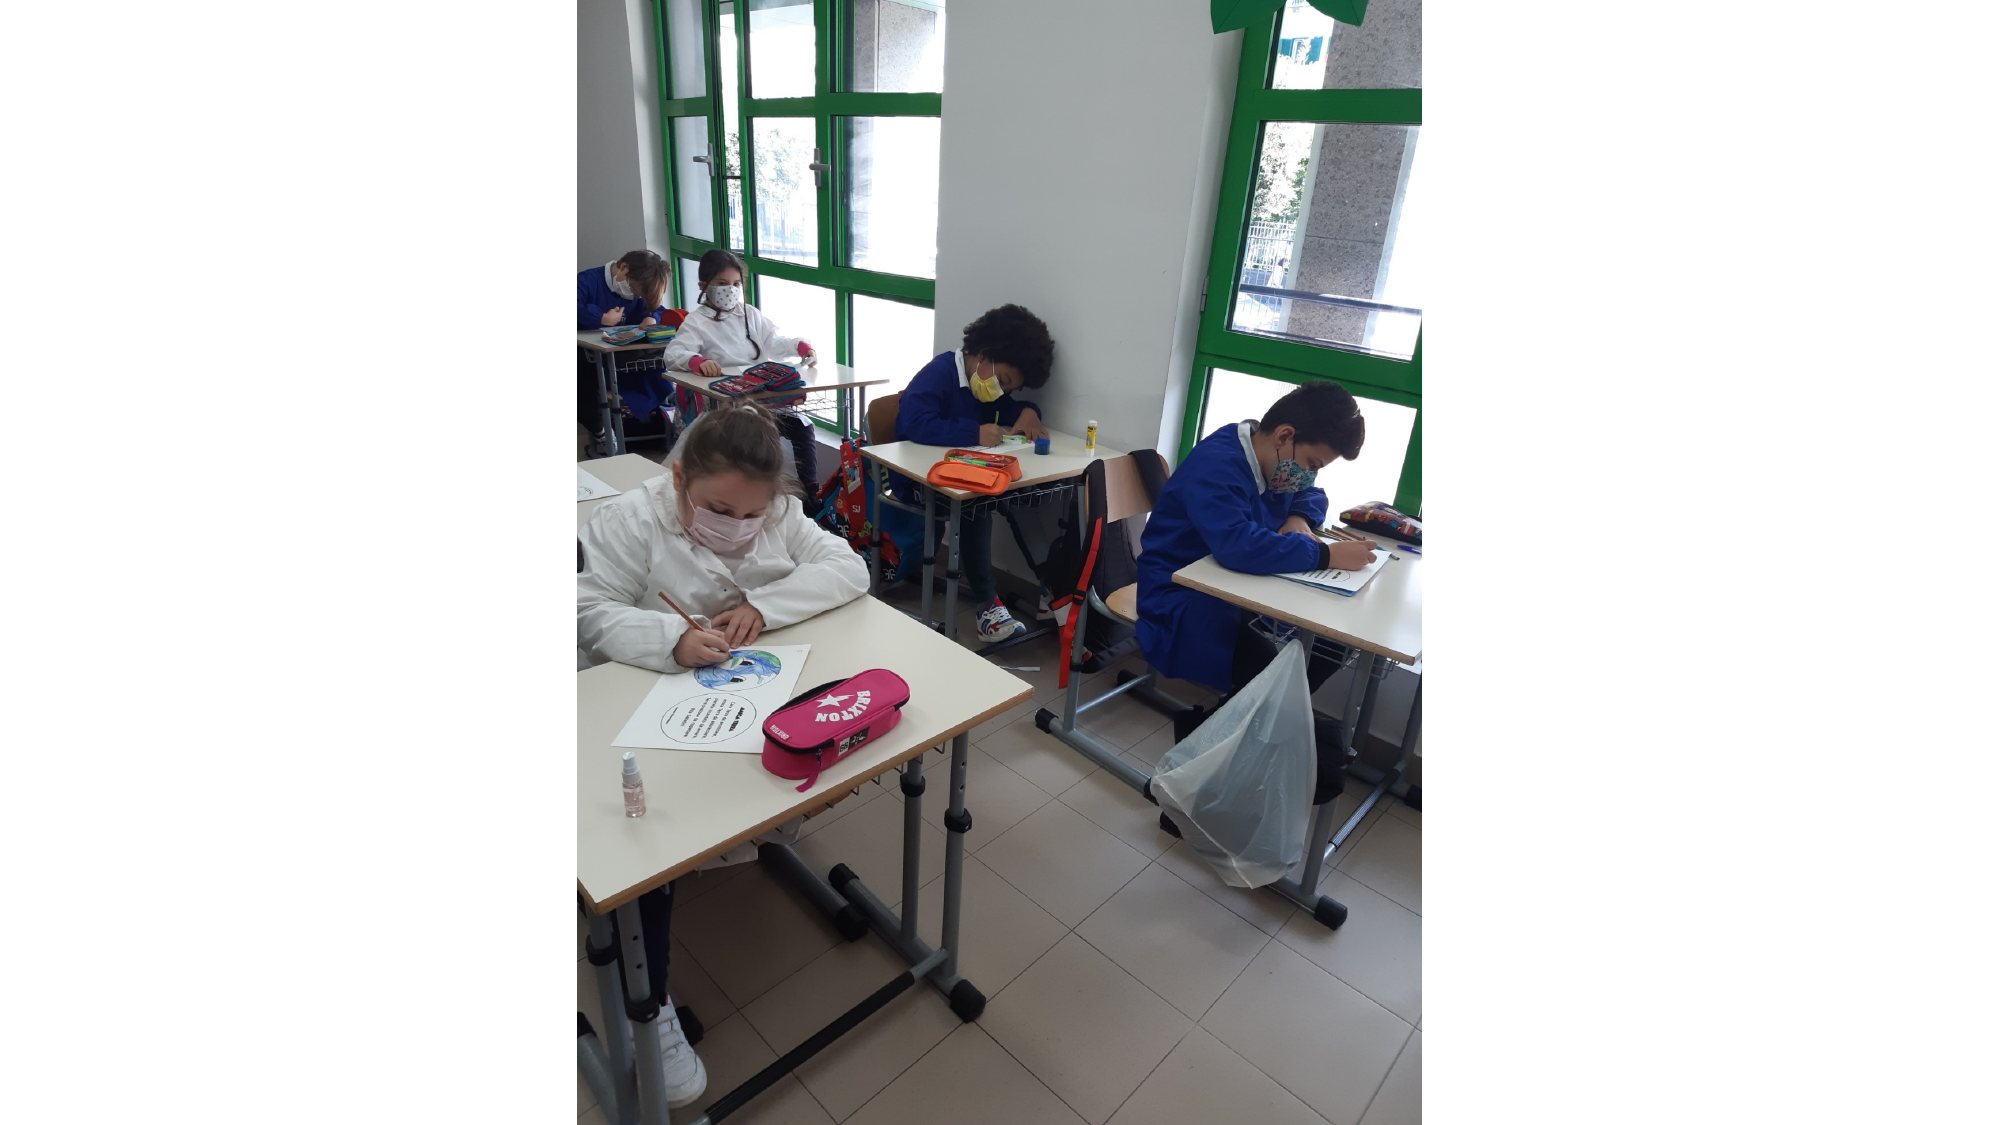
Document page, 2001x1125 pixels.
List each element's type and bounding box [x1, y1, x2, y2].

picture [577, 0, 1422, 1125]
